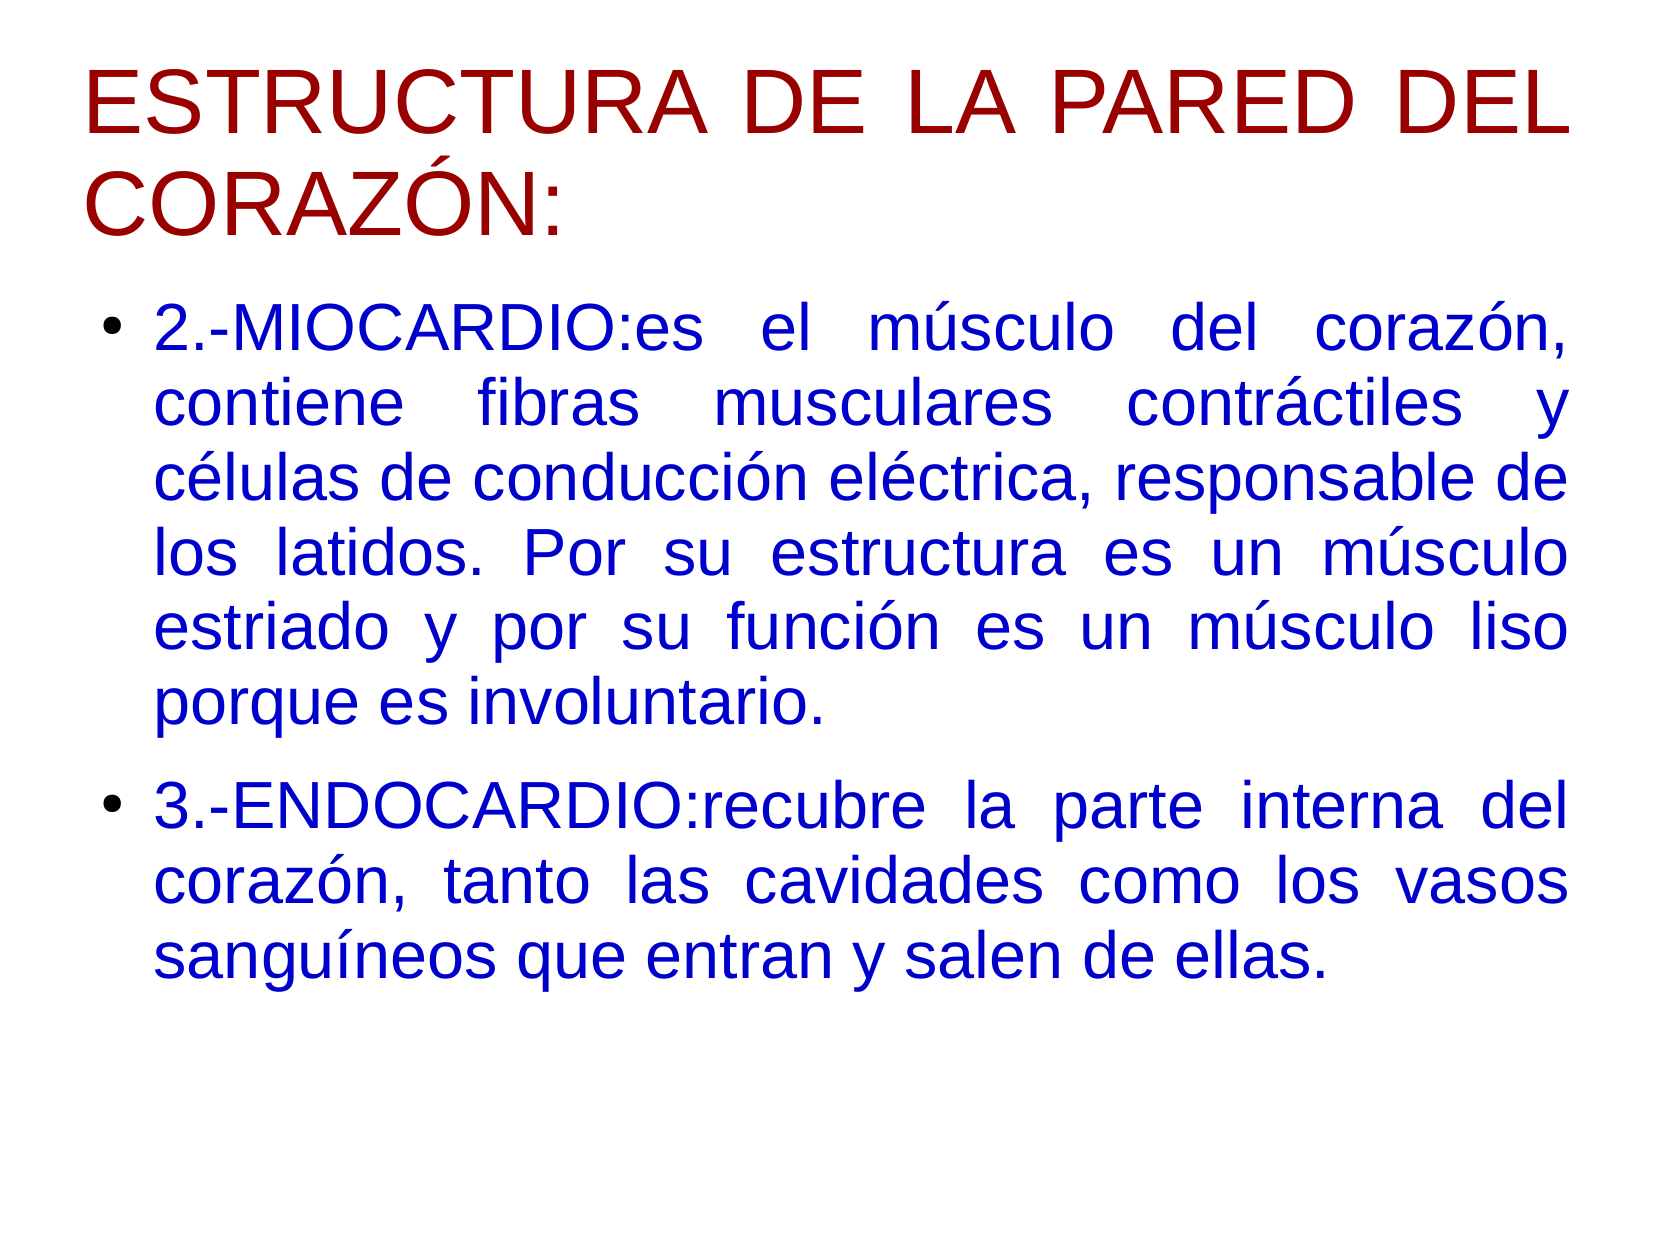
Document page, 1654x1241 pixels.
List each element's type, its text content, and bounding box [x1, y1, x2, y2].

list 2.-MIOCARDIO:es el músculo del corazón, contiene fibras musculares contráctiles y células de conducción eléctrica, responsable de los latidos. Por su estructura es un músculo estriado y por su función es un músculo liso porque es involuntario. 3.-ENDOCARDIO:recubre la parte interna del corazón, tanto las cavidades como los vasos sanguíneos que entran y salen de ellas. [82, 290, 1571, 1010]
title ESTRUCTURA DE LA PARED DEL CORAZÓN: [82, 49, 1571, 257]
